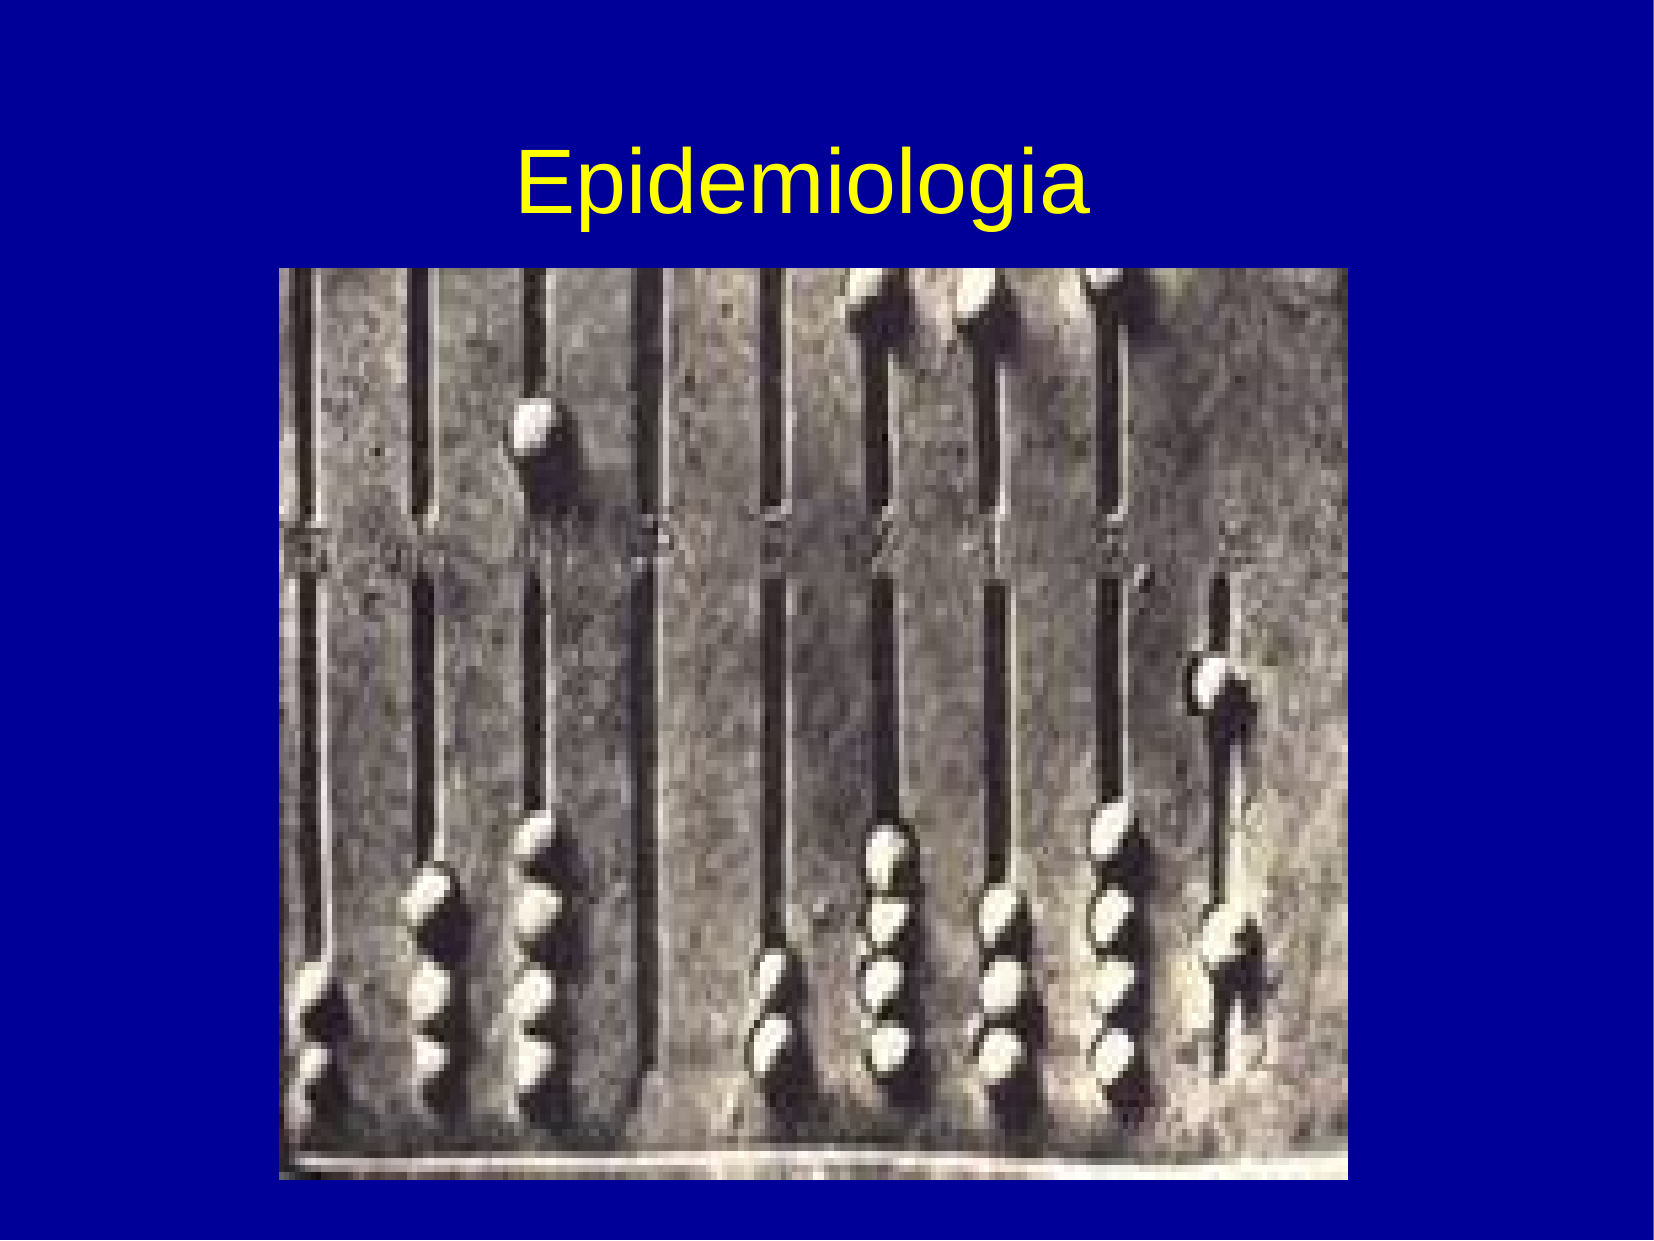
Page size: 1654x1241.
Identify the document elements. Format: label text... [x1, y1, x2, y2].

title Epidemiologia [58, 73, 1547, 280]
picture [279, 268, 1348, 1180]
